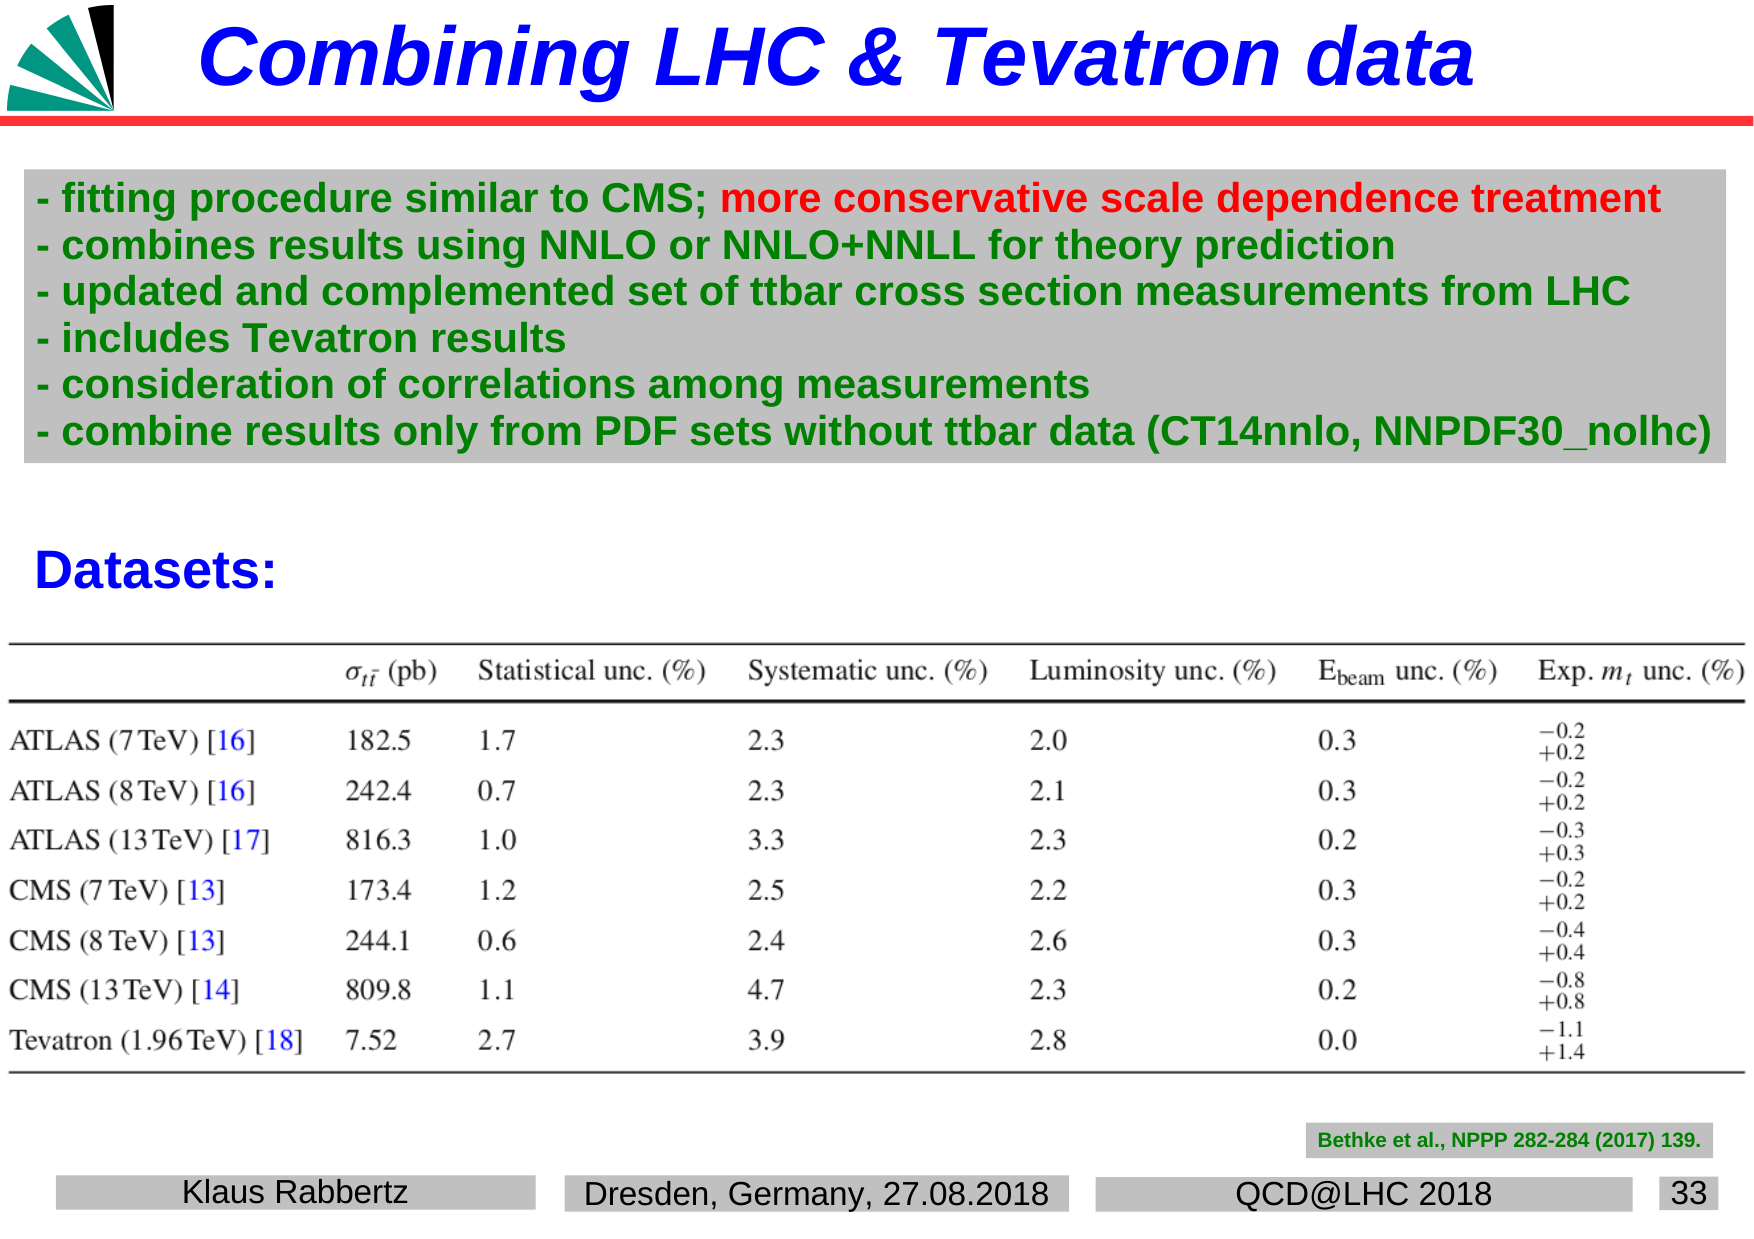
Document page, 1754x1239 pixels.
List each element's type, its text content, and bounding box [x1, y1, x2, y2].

text_box Bethke et al., NPPP 282-284 (2017) 139. [1305, 1122, 1713, 1159]
picture [7, 5, 114, 112]
title Combining LHC & Tevatron data [129, 0, 1545, 114]
text_box Datasets: [22, 533, 292, 607]
picture [0, 632, 1754, 1087]
text_box - fitting procedure similar to CMS; more conservative scale dependence treatment - combines results using NNLO or NNLO+NNLL for theory prediction - updated and complemented set of ttbar cross section measurements from LHC - includes Tevatron results - consideration of correlations among measurements - combine results only from PDF sets without ttbar data (CT14nnlo, NNPDF30_nolhc) [24, 169, 1727, 464]
